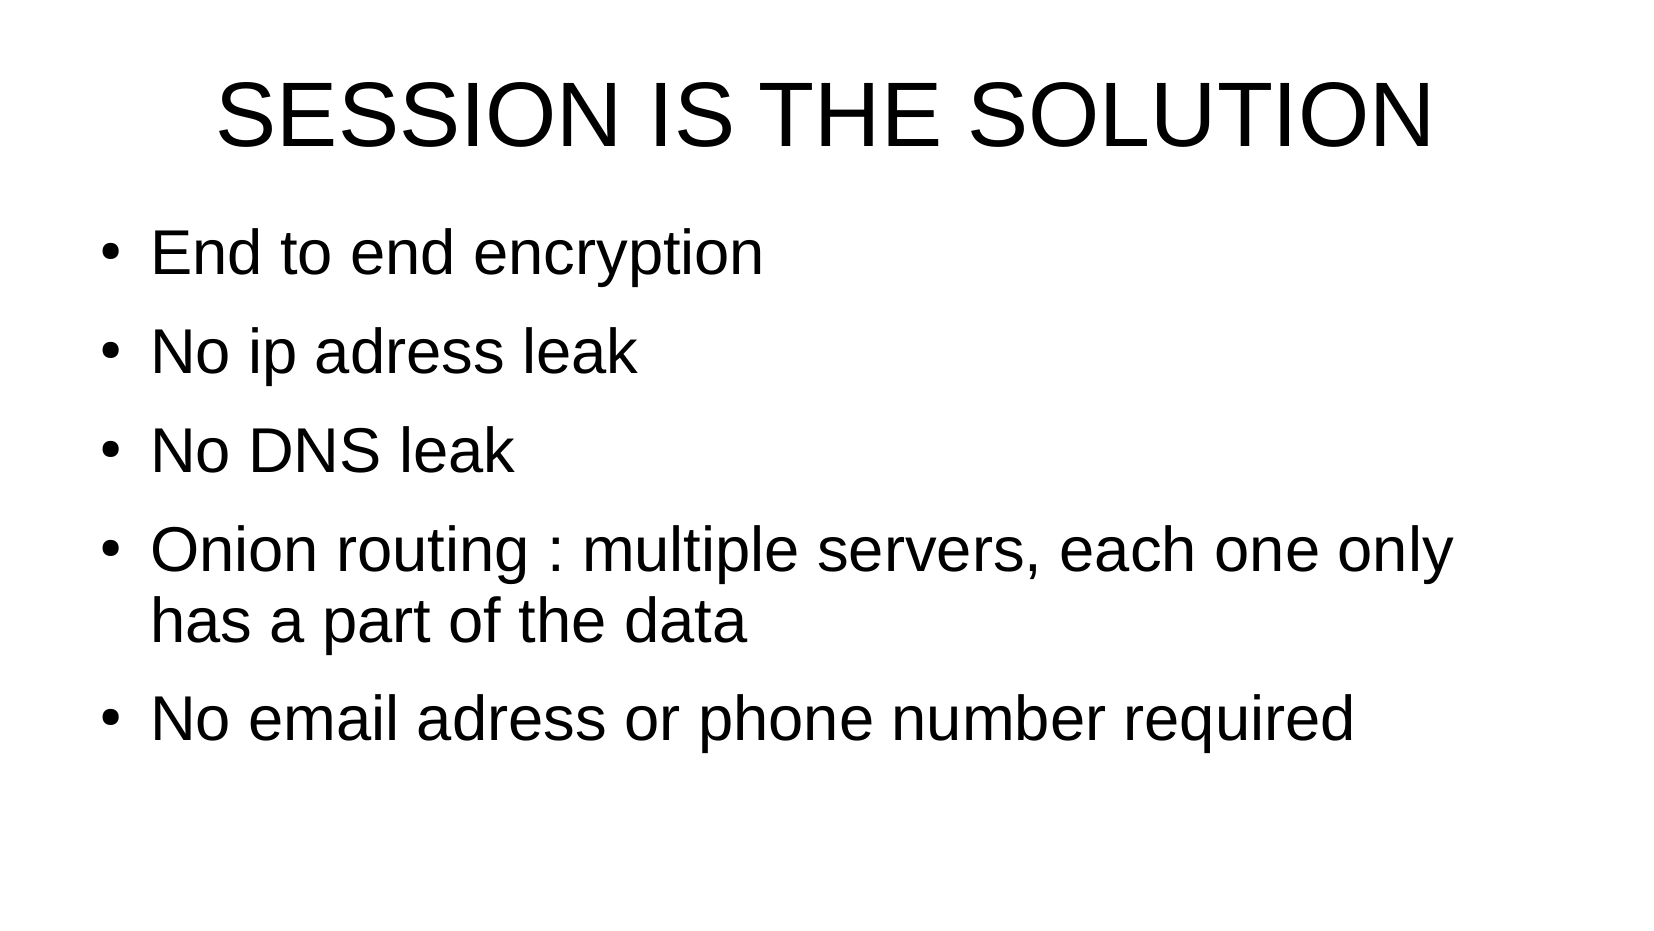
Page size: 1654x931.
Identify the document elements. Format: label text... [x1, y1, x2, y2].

list End to end encryption No ip adress leak No DNS leak Onion routing : multiple servers, each one only has a part of the data No email adress or phone number required [82, 217, 1571, 758]
title SESSION IS THE SOLUTION [82, 37, 1571, 193]
